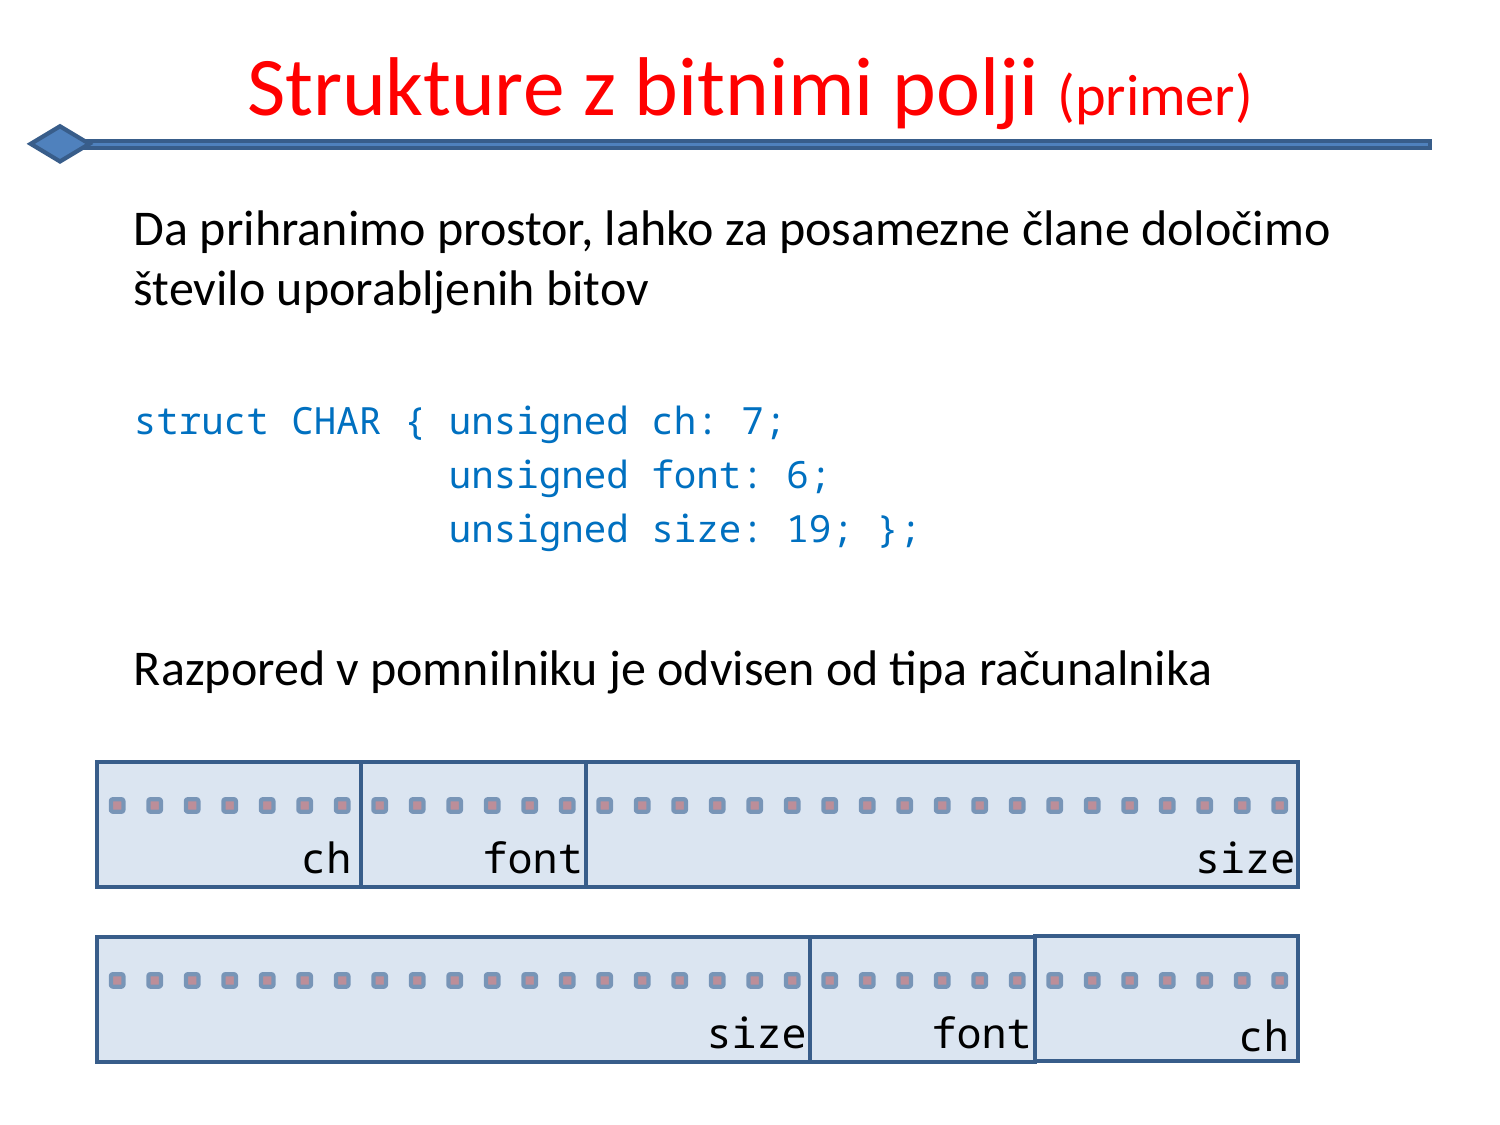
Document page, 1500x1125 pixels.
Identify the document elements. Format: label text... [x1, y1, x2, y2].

text_box ch [1223, 1002, 1304, 1068]
text_box size [691, 999, 822, 1065]
text_box [97, 936, 1299, 1062]
text_box ch [286, 824, 367, 890]
text_box size [1180, 824, 1311, 890]
list Da prihranimo prostor, lahko za posamezne člane določimo število uporabljenih bitov struct CHAR { unsigned ch: 7; unsigned font: 6; unsigned size: 19; }; Razpored v pomnilniku je odvisen od tipa računalnika [105, 187, 1456, 998]
text_box font [916, 999, 1047, 1065]
title Strukture z bitnimi polji (primer) [75, 23, 1426, 141]
text_box font [467, 824, 598, 890]
text_box [97, 761, 1299, 887]
